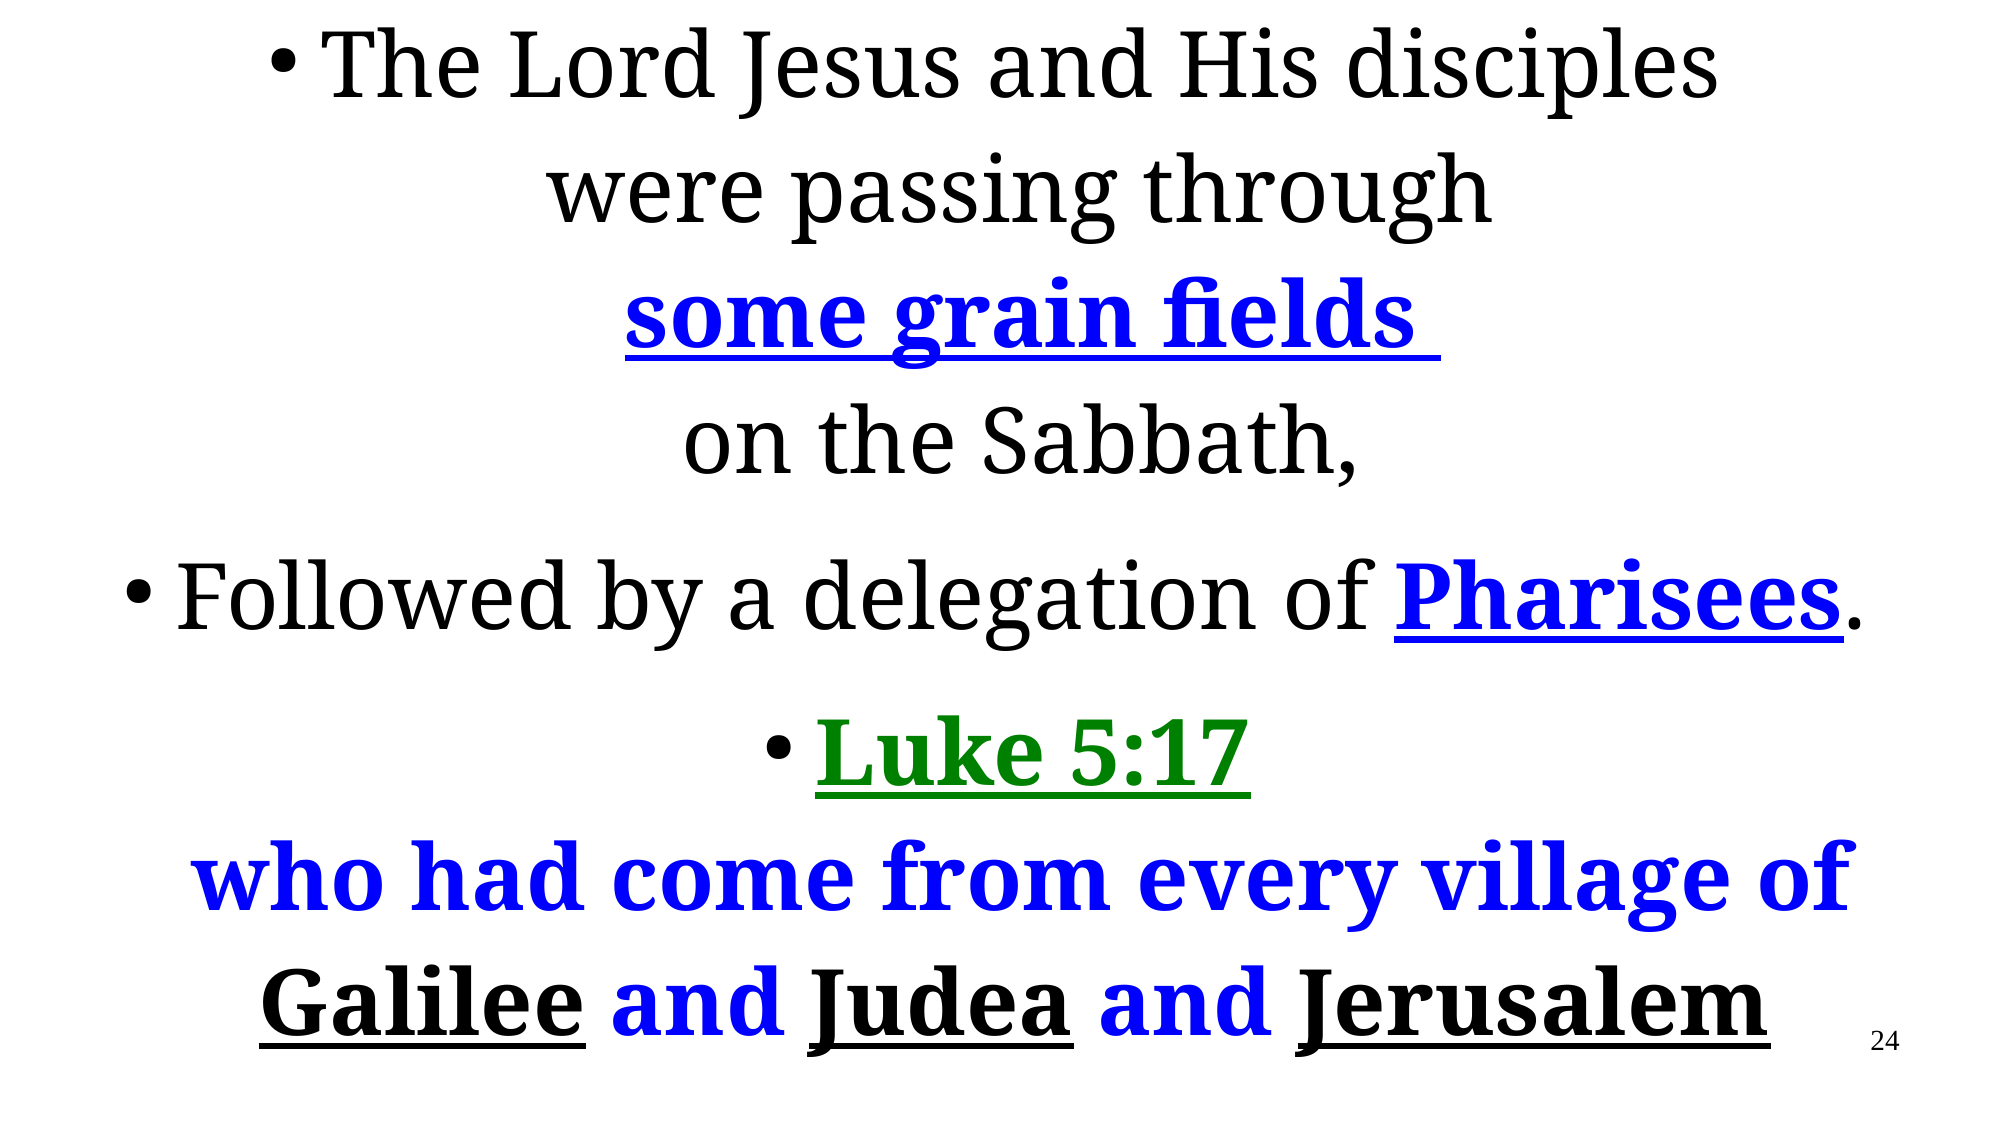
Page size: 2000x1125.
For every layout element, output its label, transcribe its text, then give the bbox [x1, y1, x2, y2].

list The Lord Jesus and His disciples were passing through some grain fields on the Sabbath, Followed by a delegation of Pharisees. Luke 5:17 who had come from every village of Galilee and Judea and Jerusalem [0, 0, 1996, 1123]
